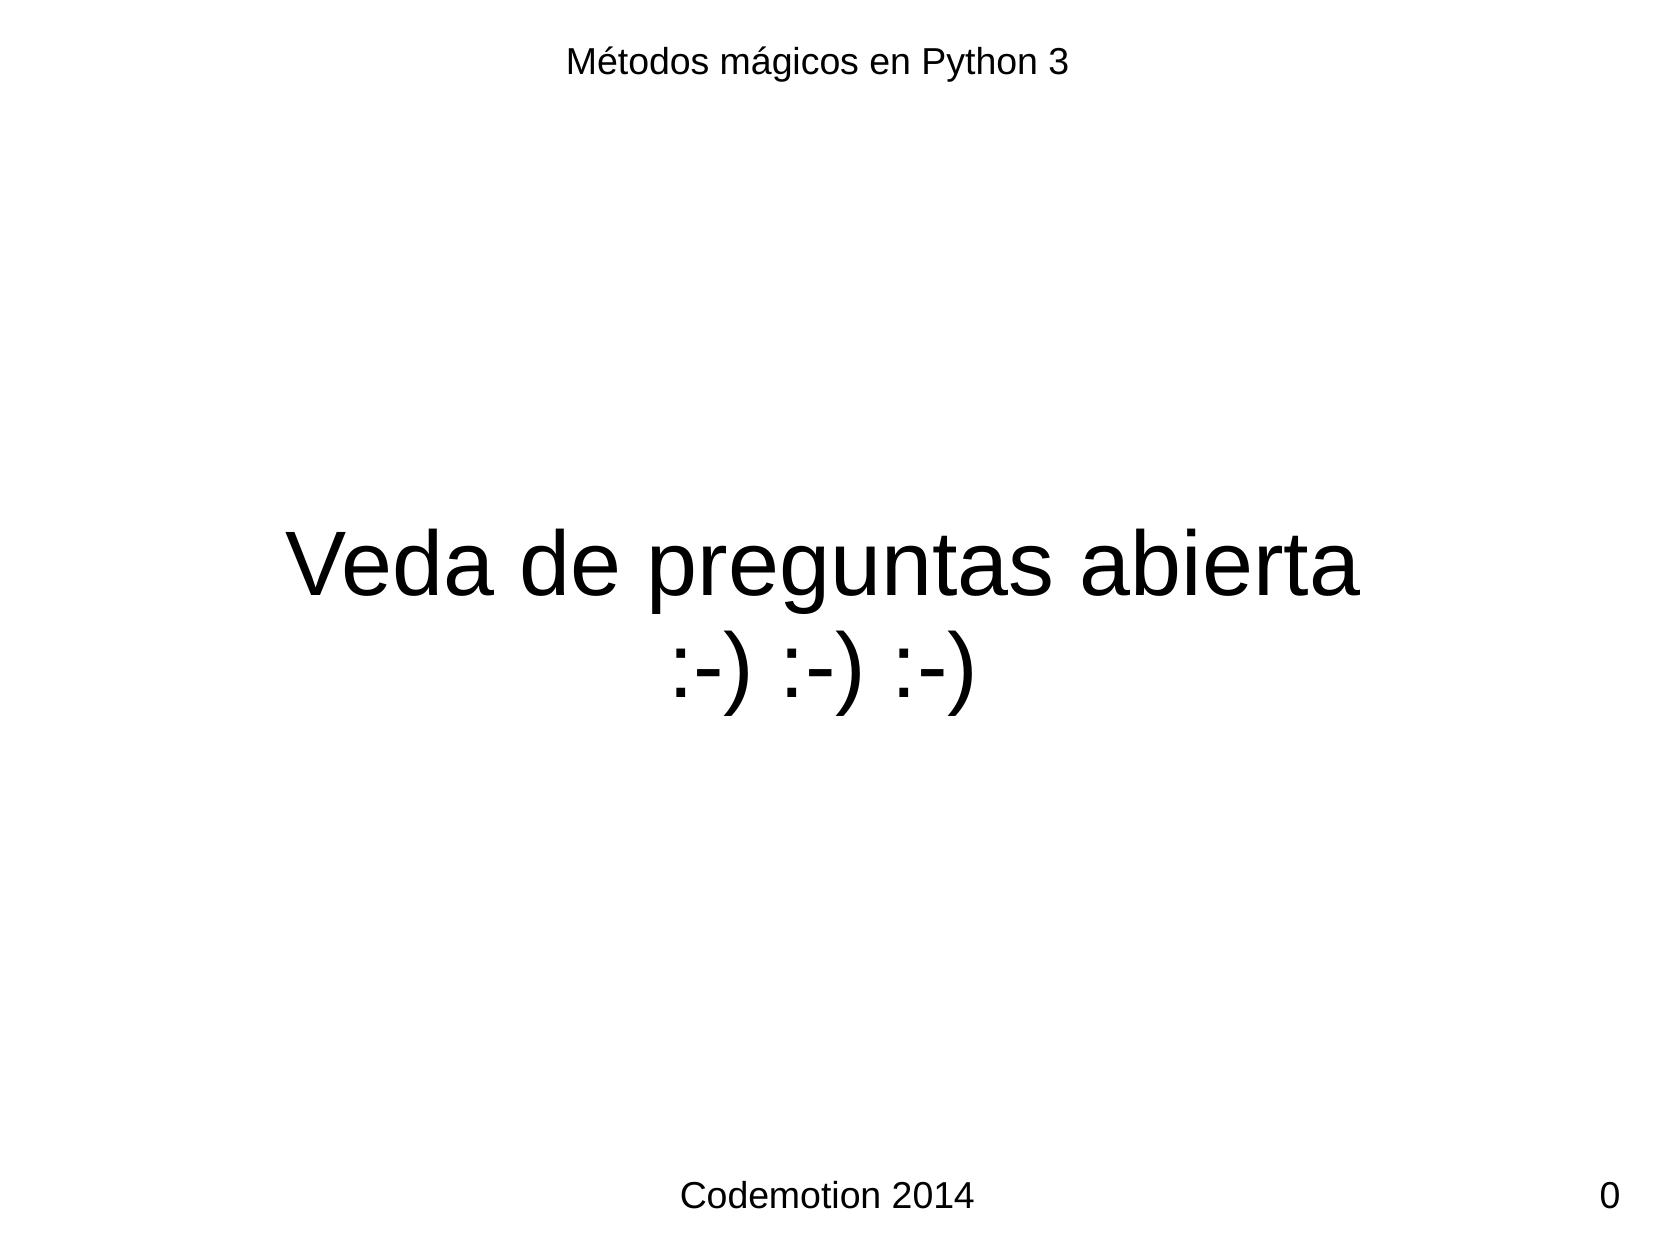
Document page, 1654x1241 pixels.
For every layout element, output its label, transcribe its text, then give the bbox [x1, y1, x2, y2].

text_box 0 [1455, 1166, 1636, 1224]
subtitle Veda de preguntas abierta :-) :-) :-) [26, 91, 1621, 1201]
text_box Métodos mágicos en Python 3 [15, 33, 1621, 91]
text_box Codemotion 2014 [30, 1166, 1455, 1224]
